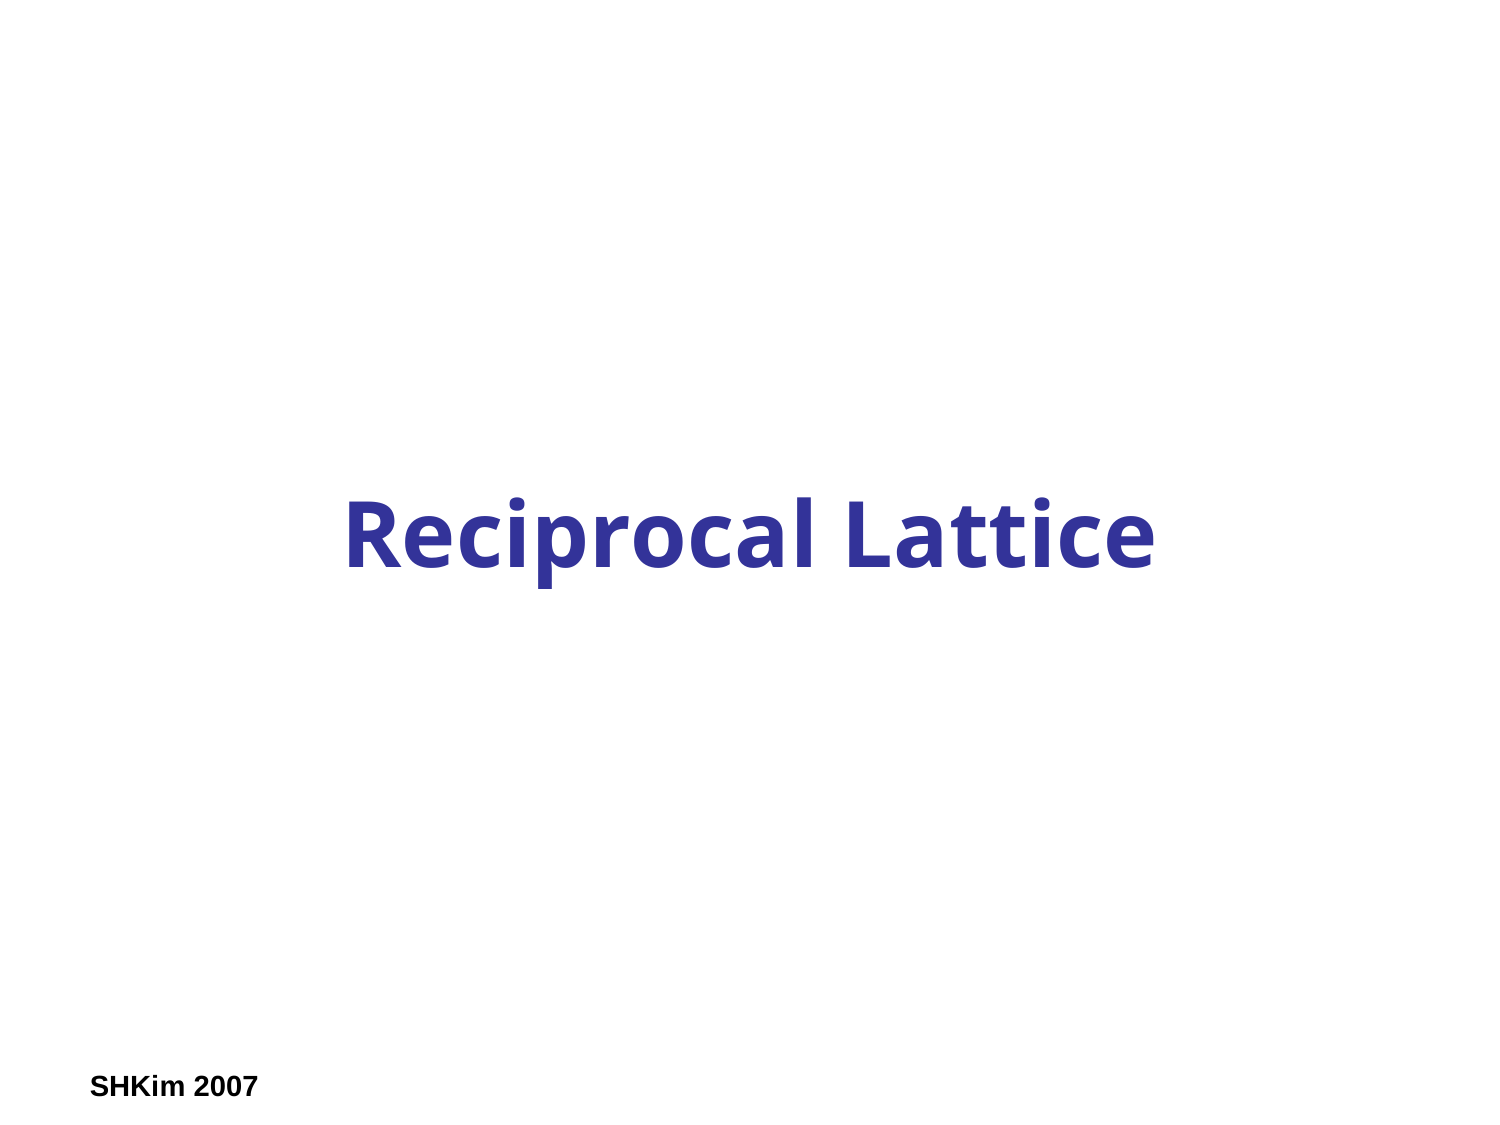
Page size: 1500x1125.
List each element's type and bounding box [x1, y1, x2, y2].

list [75, 262, 1426, 1006]
